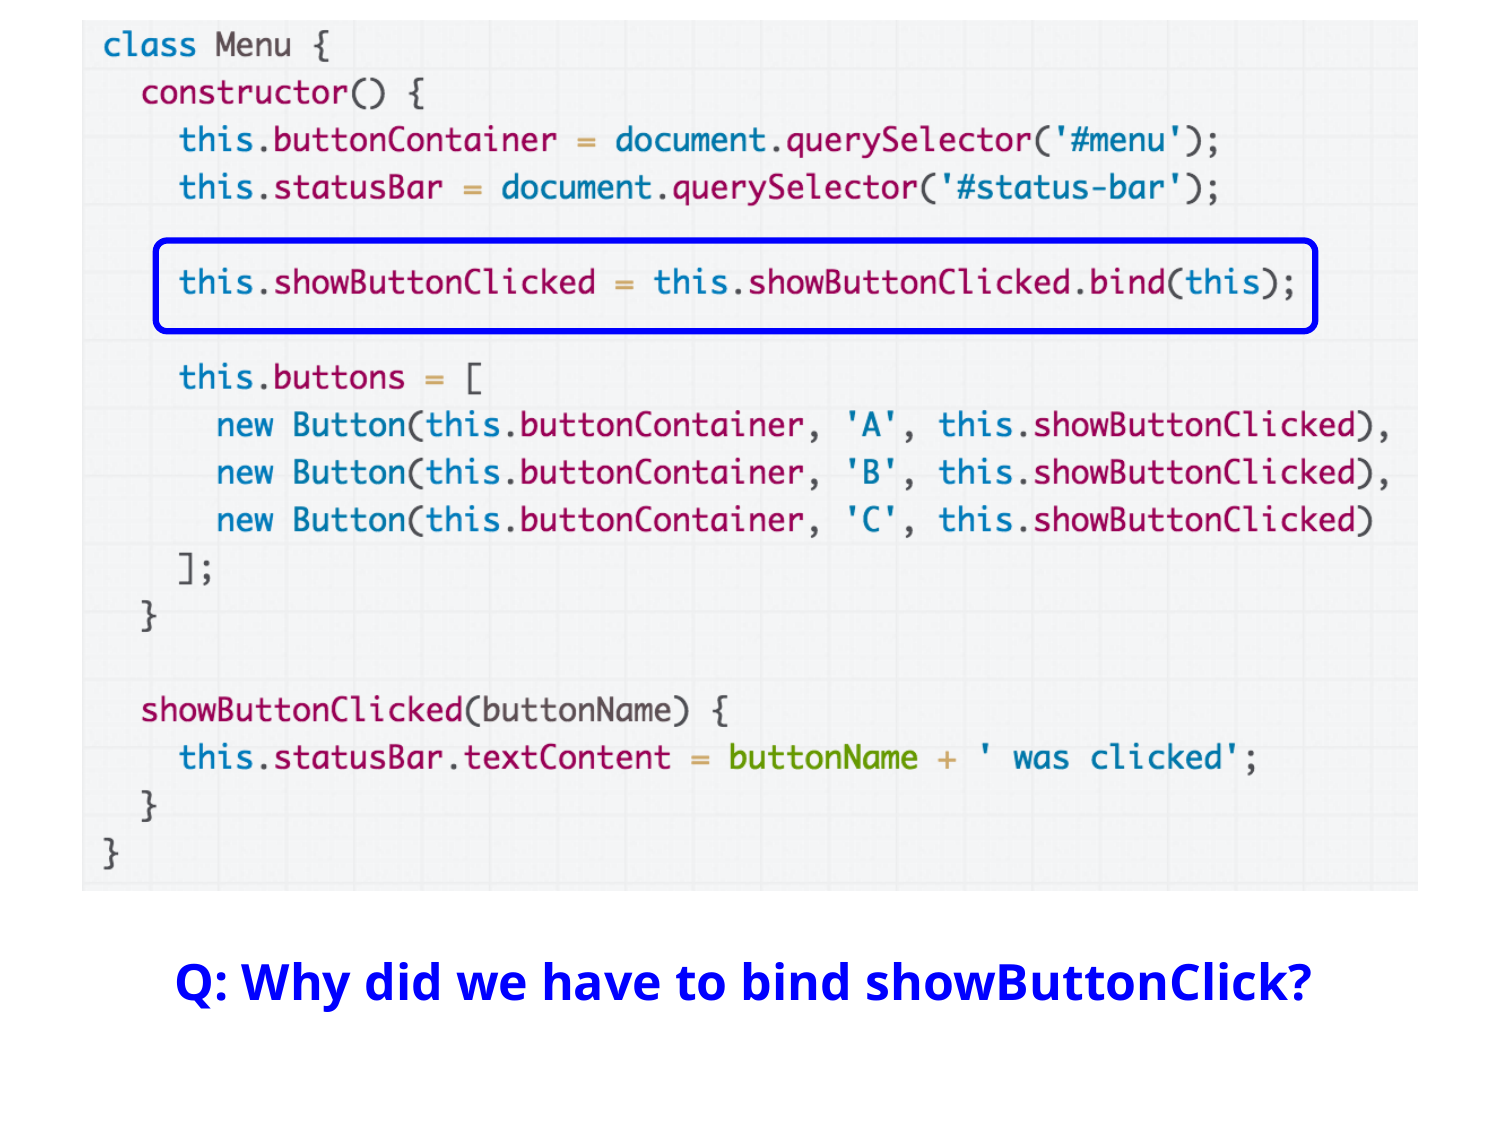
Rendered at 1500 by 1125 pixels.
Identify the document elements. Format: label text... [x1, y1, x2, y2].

picture [82, 20, 1418, 891]
list Q: Why did we have to bind showButtonClick? [49, 926, 1451, 1046]
